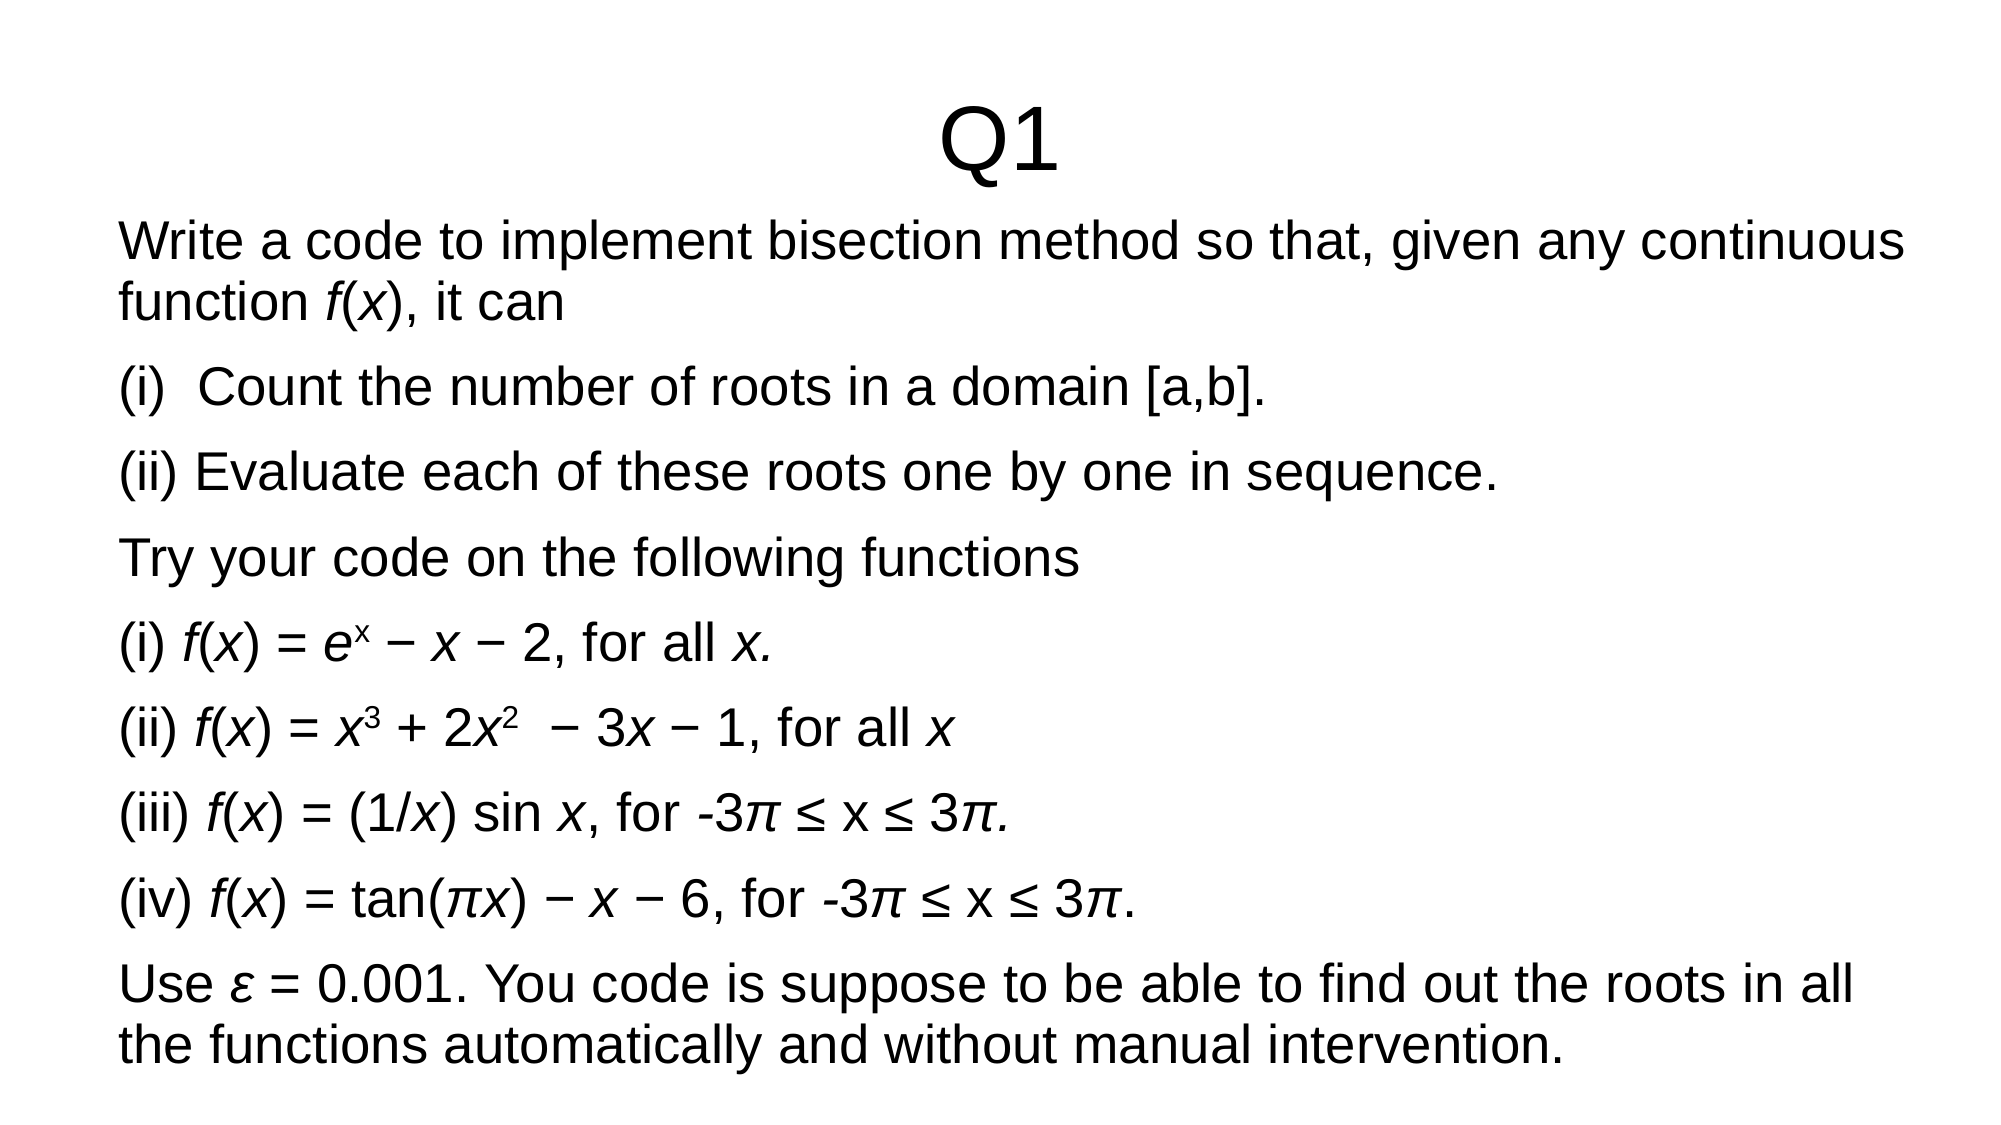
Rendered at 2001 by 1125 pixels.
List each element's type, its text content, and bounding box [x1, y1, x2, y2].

list Write a code to implement bisection method so that, given any continuous function f(x), it can (i) Count the number of roots in a domain [a,b]. (ii) Evaluate each of these roots one by one in sequence. Try your code on the following functions (i) f(x) = ex − x − 2, for all x. (ii) f(x) = x3 + 2x2 − 3x − 1, for all x (iii) f(x) = (1/x) sin x, for -3π ≤ x ≤ 3π. (iv) f(x) = tan(πx) − x − 6, for -3π ≤ x ≤ 3π. Use ε = 0.001. You code is suppose to be able to find out the roots in all the functions automatically and without manual intervention. [60, 210, 1921, 1081]
title Q1 [99, 44, 1900, 210]
